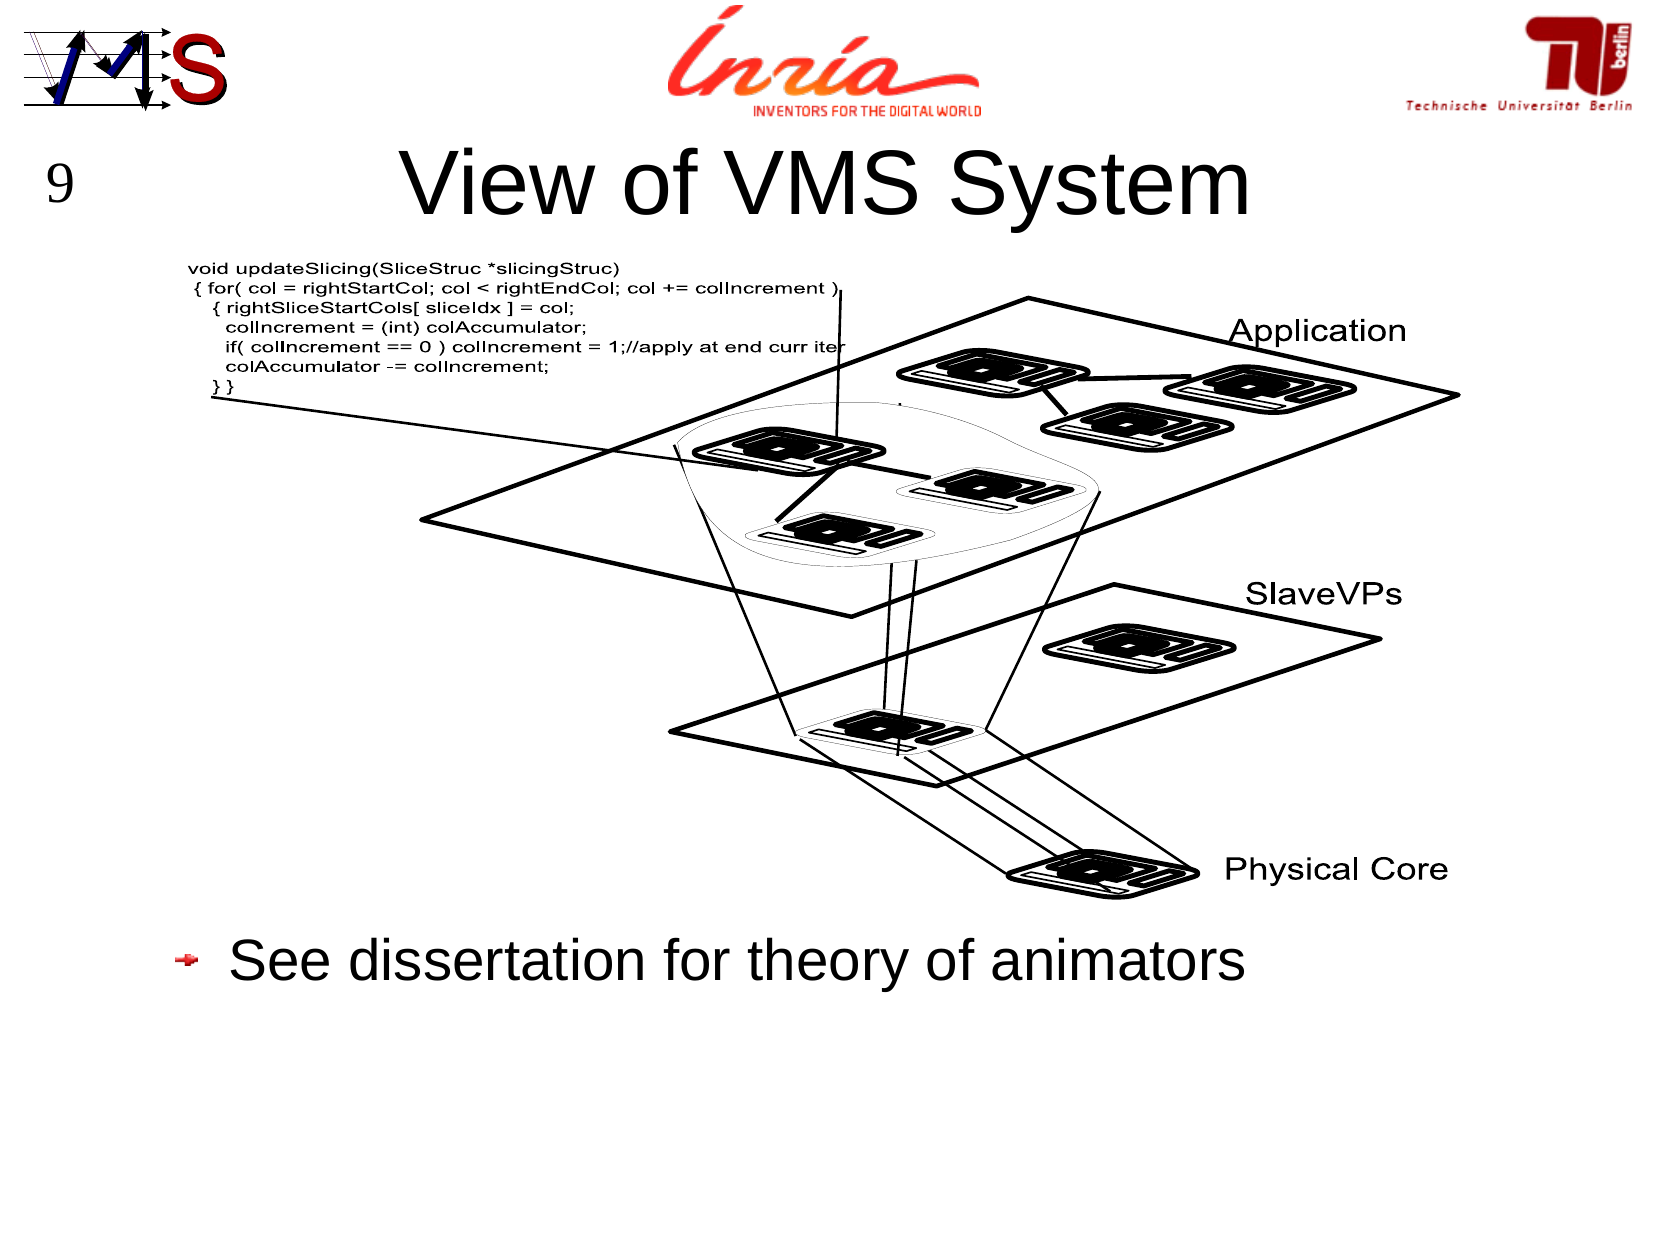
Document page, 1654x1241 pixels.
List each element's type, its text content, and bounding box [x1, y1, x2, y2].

list See dissertation for theory of animators [86, 927, 1576, 1201]
picture [187, 262, 1463, 900]
picture [668, 5, 981, 78]
title View of VMS System [82, 78, 1571, 287]
picture [1303, 5, 1646, 123]
